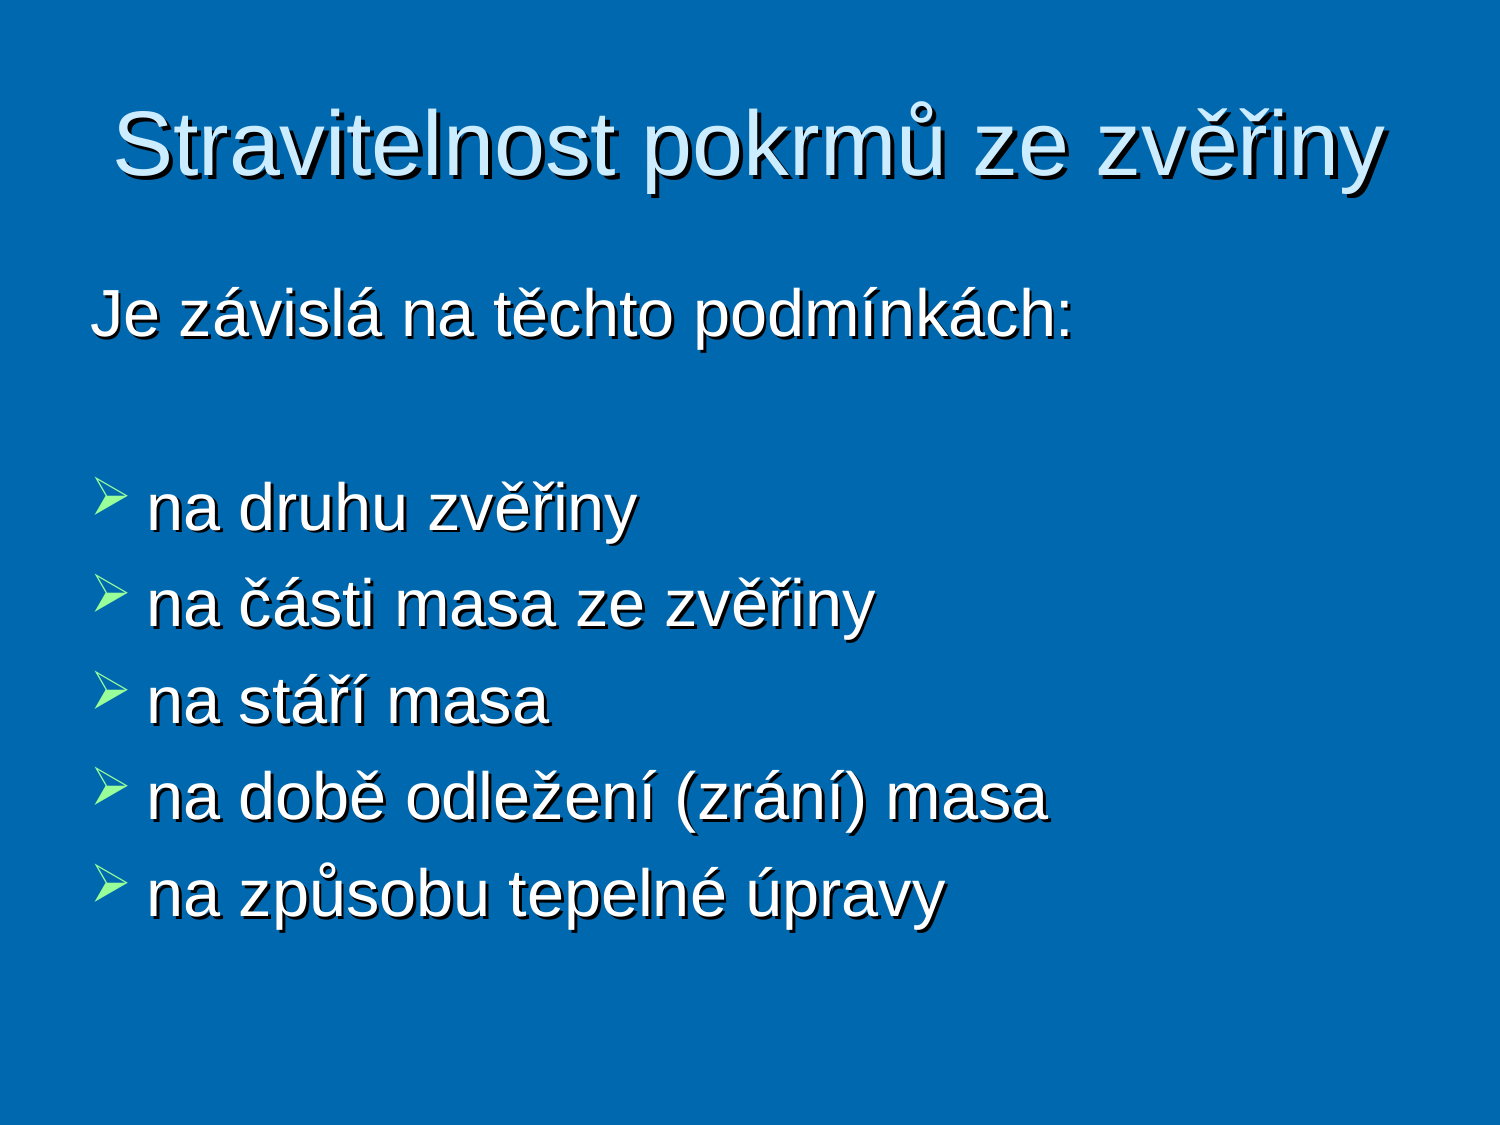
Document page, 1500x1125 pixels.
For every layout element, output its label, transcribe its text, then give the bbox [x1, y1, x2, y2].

title Stravitelnost pokrmů ze zvěřiny [75, 45, 1426, 233]
list Je závislá na těchto podmínkách: na druhu zvěřiny na části masa ze zvěřiny na stáří masa na době odležení (zrání) masa na způsobu tepelné úpravy [75, 262, 1426, 1006]
